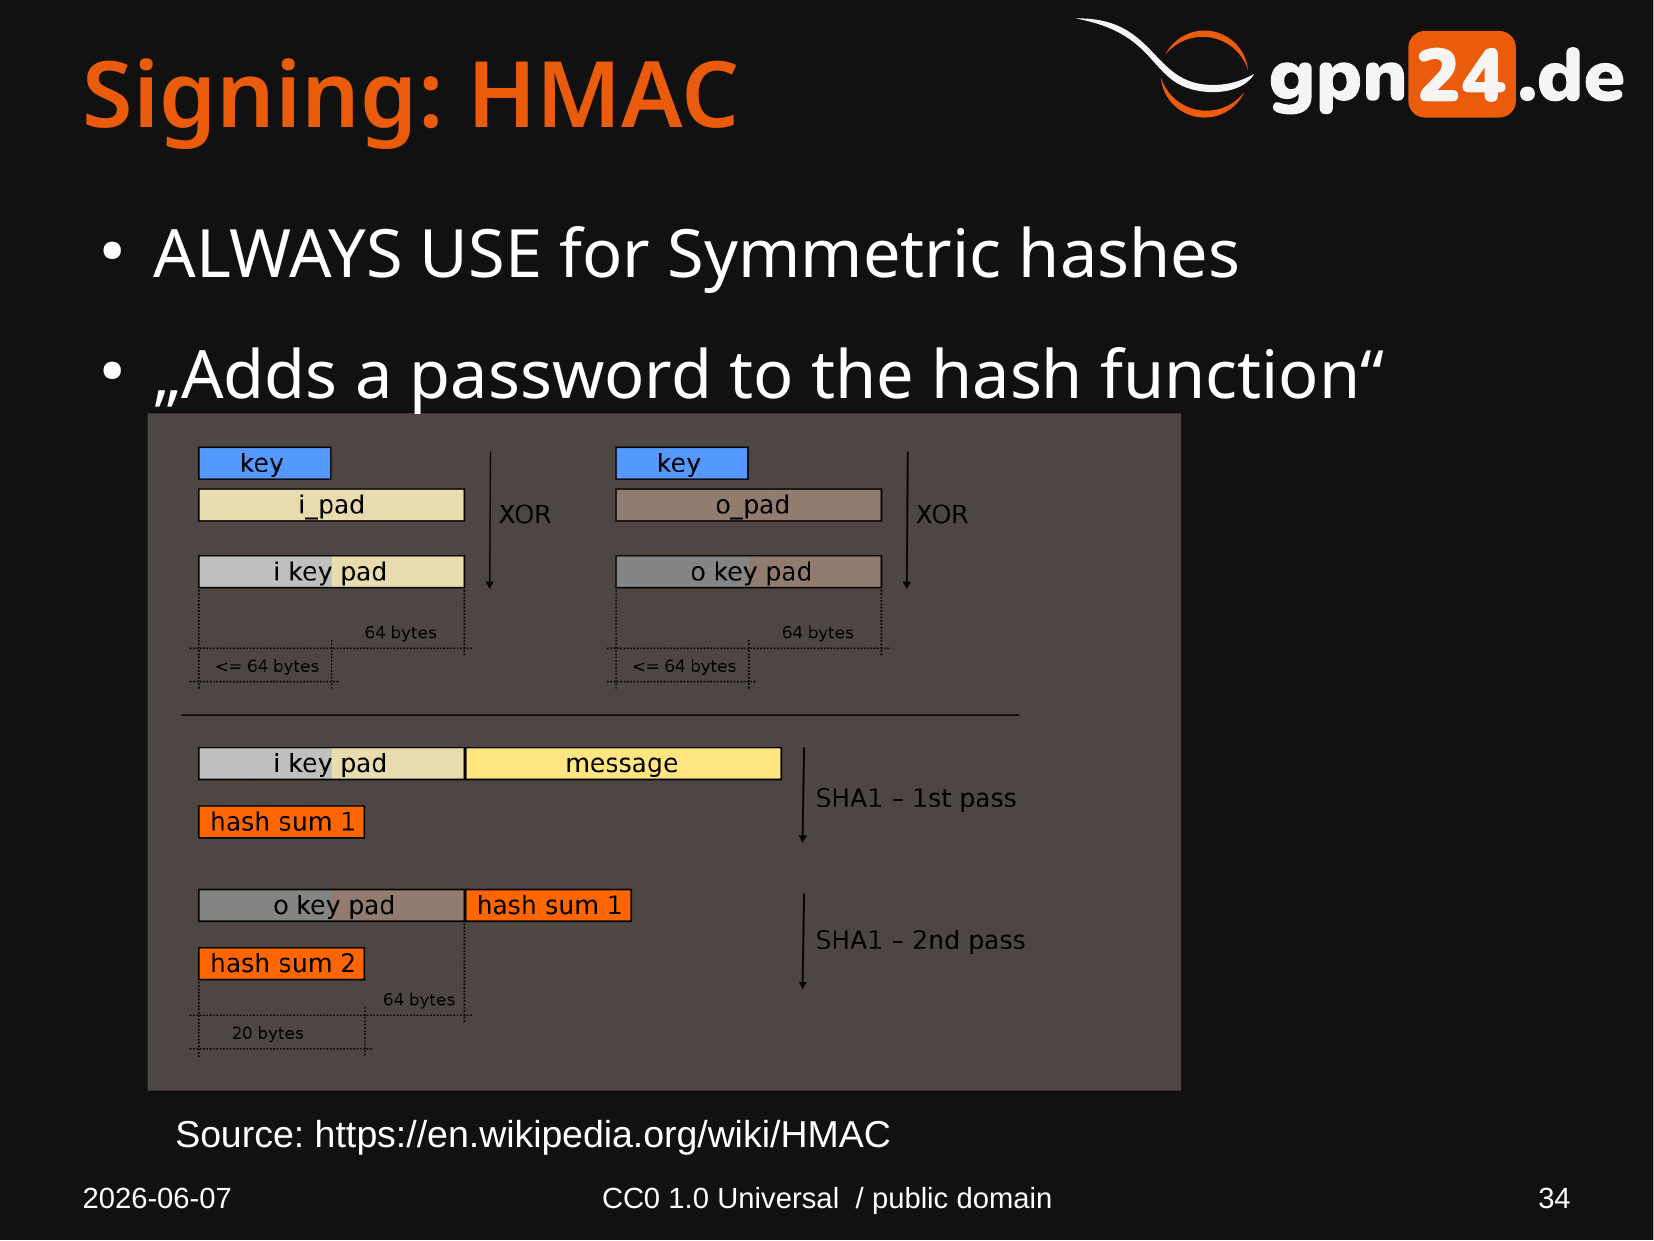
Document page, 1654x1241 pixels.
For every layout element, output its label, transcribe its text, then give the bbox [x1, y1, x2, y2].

list ALWAYS USE for Symmetric hashes „Adds a password to the hash function“ [82, 206, 1571, 956]
picture [147, 413, 1053, 1091]
title Signing: HMAC [82, 28, 1004, 155]
text_box Source: https://en.wikipedia.org/wiki/HMAC [160, 1106, 1004, 1206]
text_box [1053, 956, 1182, 1091]
